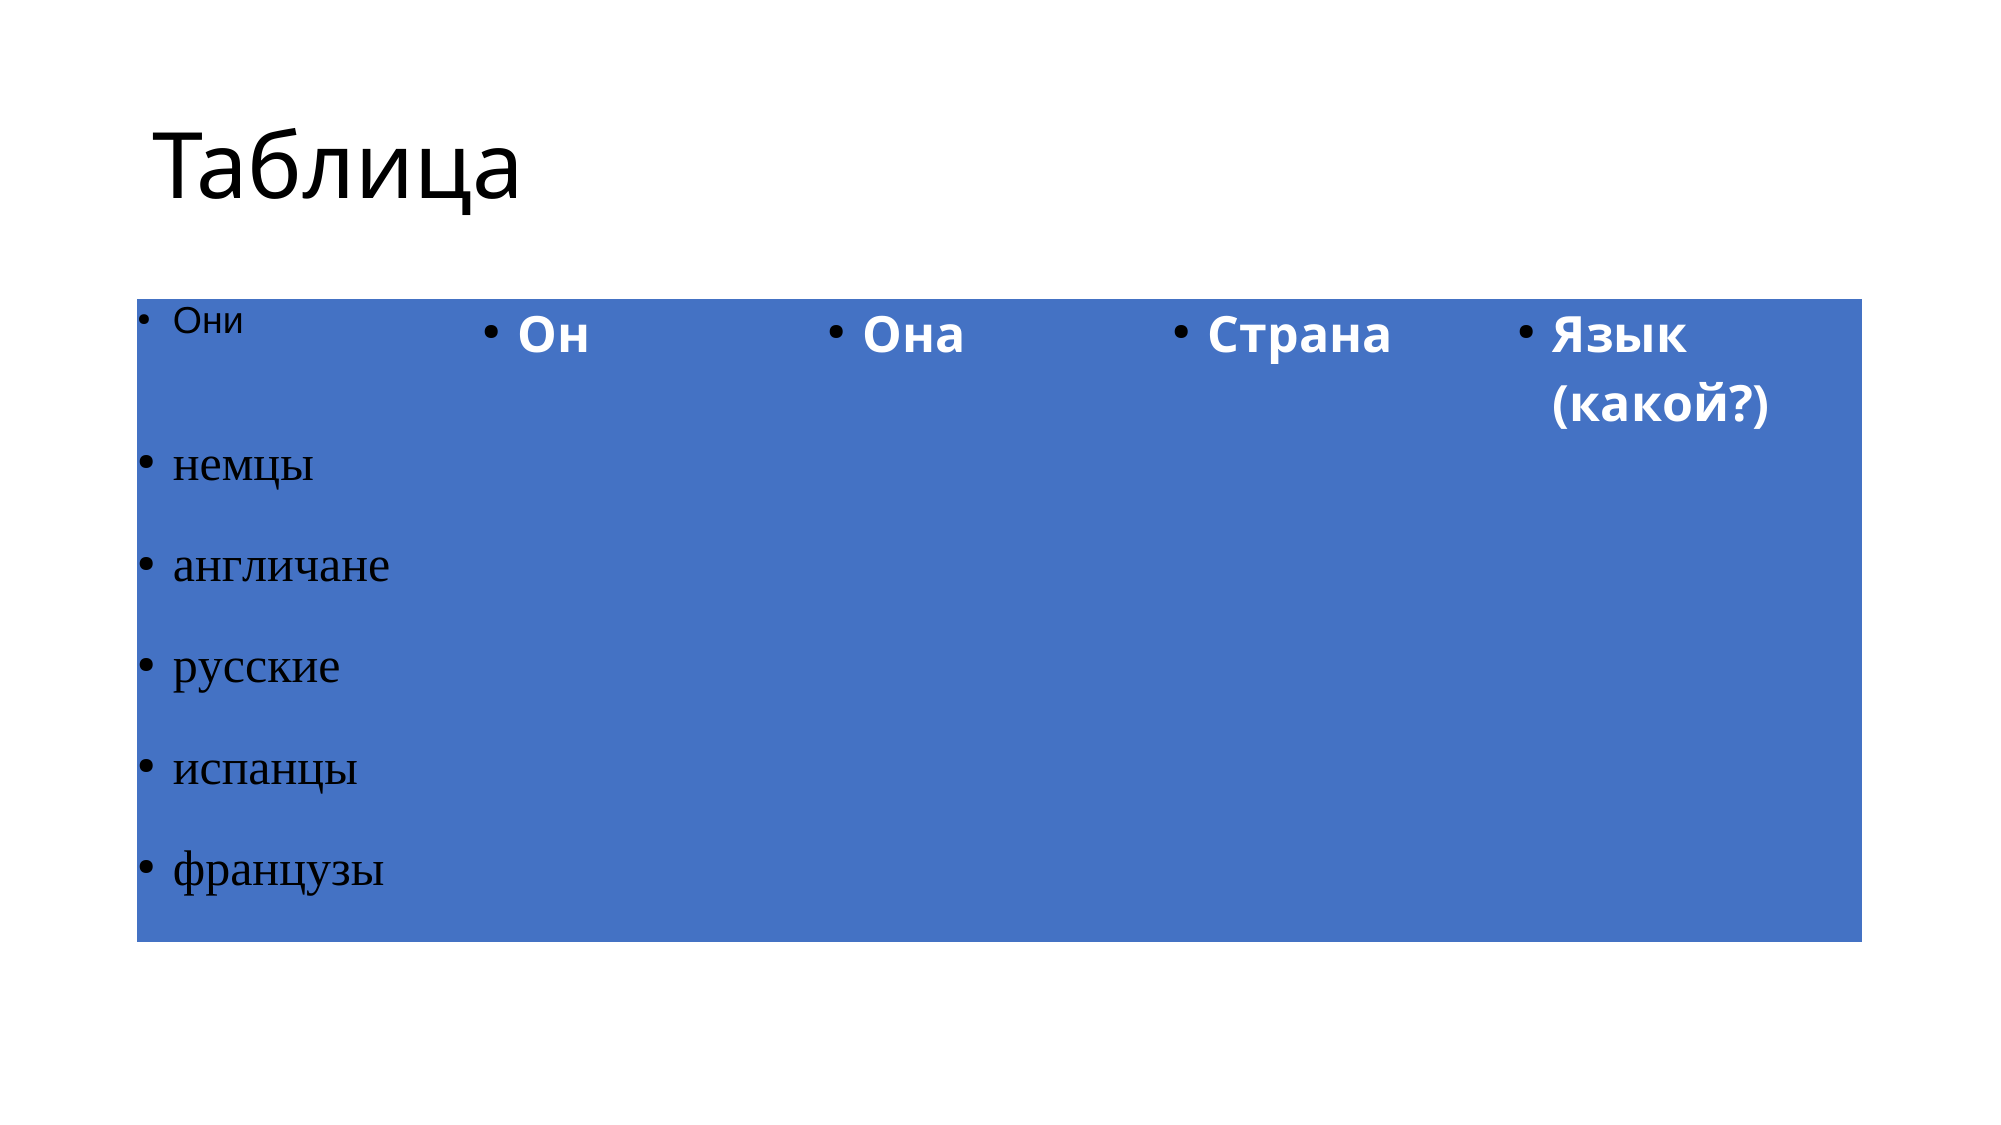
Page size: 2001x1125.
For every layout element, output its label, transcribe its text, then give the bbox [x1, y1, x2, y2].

table_cell [1172, 537, 1517, 638]
table_header Она [827, 299, 1172, 436]
table_header Язык (какой?) [1517, 299, 1862, 436]
table_cell [1517, 638, 1862, 740]
table_cell немцы [137, 436, 482, 537]
table_cell [482, 740, 827, 841]
table_header Они [137, 299, 482, 436]
table_cell [827, 841, 1172, 942]
table_cell [1172, 638, 1517, 740]
title Таблица [137, 59, 1863, 278]
table_cell [482, 638, 827, 740]
table_cell [1172, 436, 1517, 537]
table_cell [827, 638, 1172, 740]
table_cell [827, 436, 1172, 537]
table_cell [1517, 537, 1862, 638]
table_cell [482, 841, 827, 942]
table_header Он [482, 299, 827, 436]
table_cell [827, 537, 1172, 638]
table_cell русские [137, 638, 482, 740]
table_cell [1517, 740, 1862, 841]
table_cell [1172, 740, 1517, 841]
table_cell испанцы [137, 740, 482, 841]
table_cell [482, 436, 827, 537]
table_cell [482, 537, 827, 638]
table_cell [1517, 436, 1862, 537]
table_cell англичане [137, 537, 482, 638]
table_header Страна [1172, 299, 1517, 436]
table_cell [827, 740, 1172, 841]
table_cell французы [137, 841, 482, 942]
table_cell [1517, 841, 1862, 942]
table_cell [1172, 841, 1517, 942]
